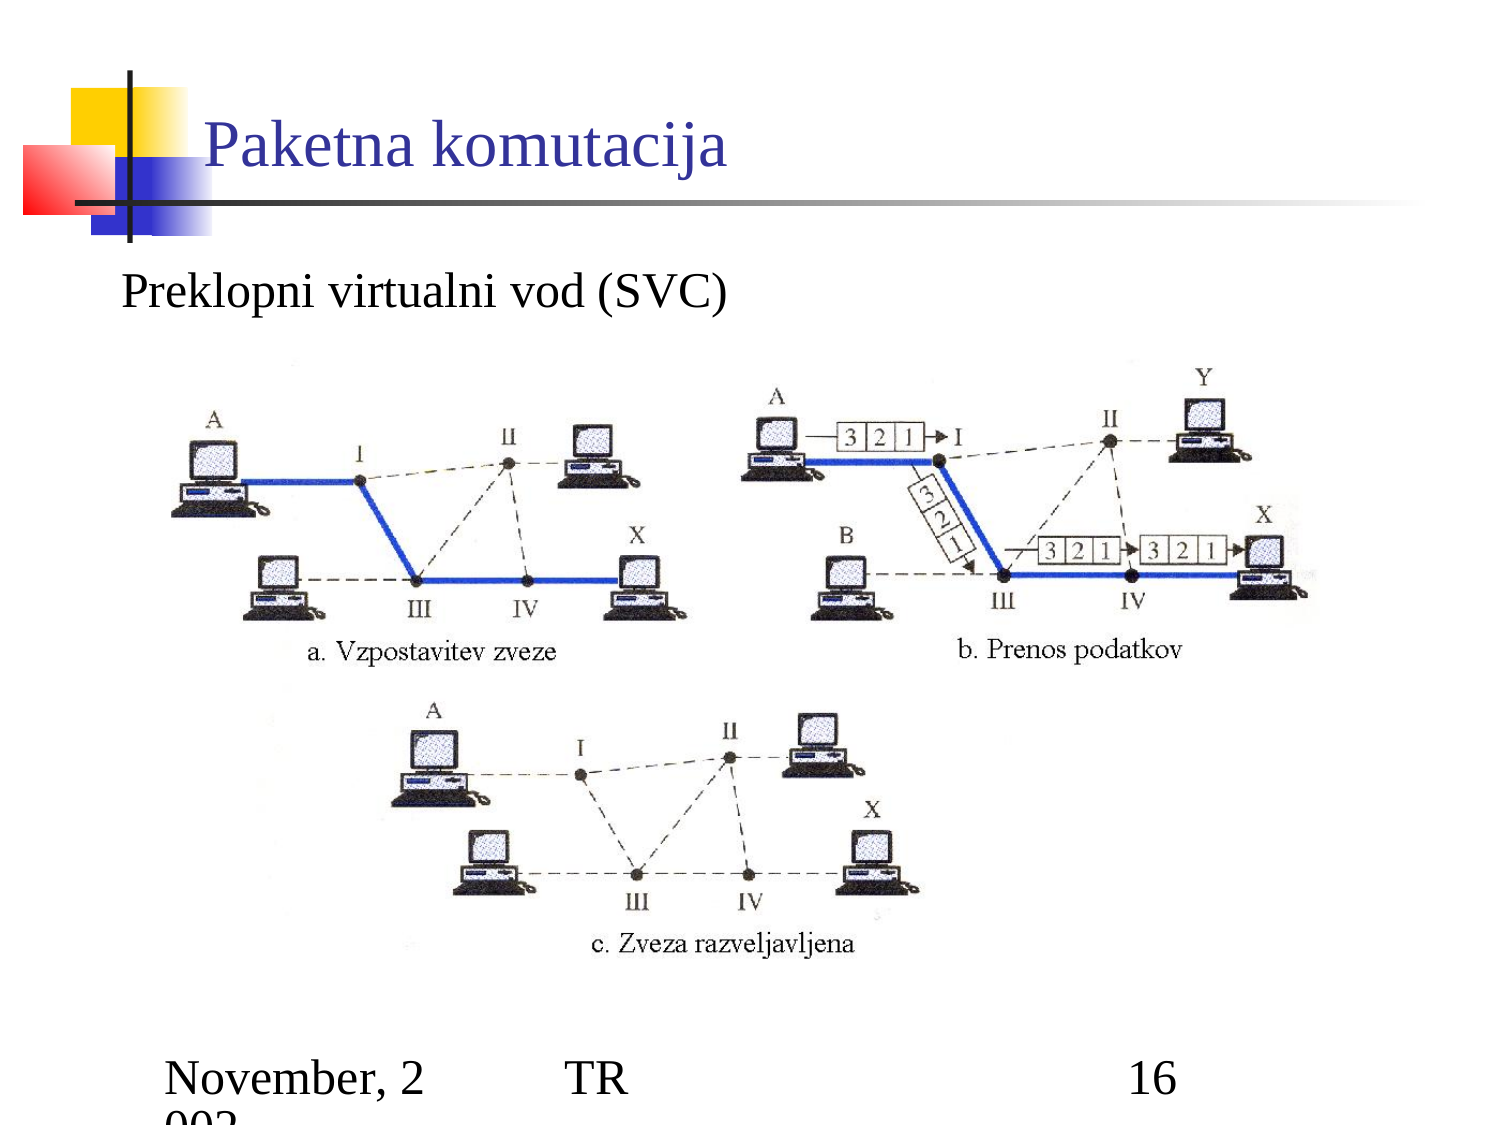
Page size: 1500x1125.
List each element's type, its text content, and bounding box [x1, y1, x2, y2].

picture [137, 349, 1326, 991]
title Paketna komutacija [188, 92, 1468, 188]
list Preklopni virtualni vod (SVC) [50, 249, 1469, 326]
